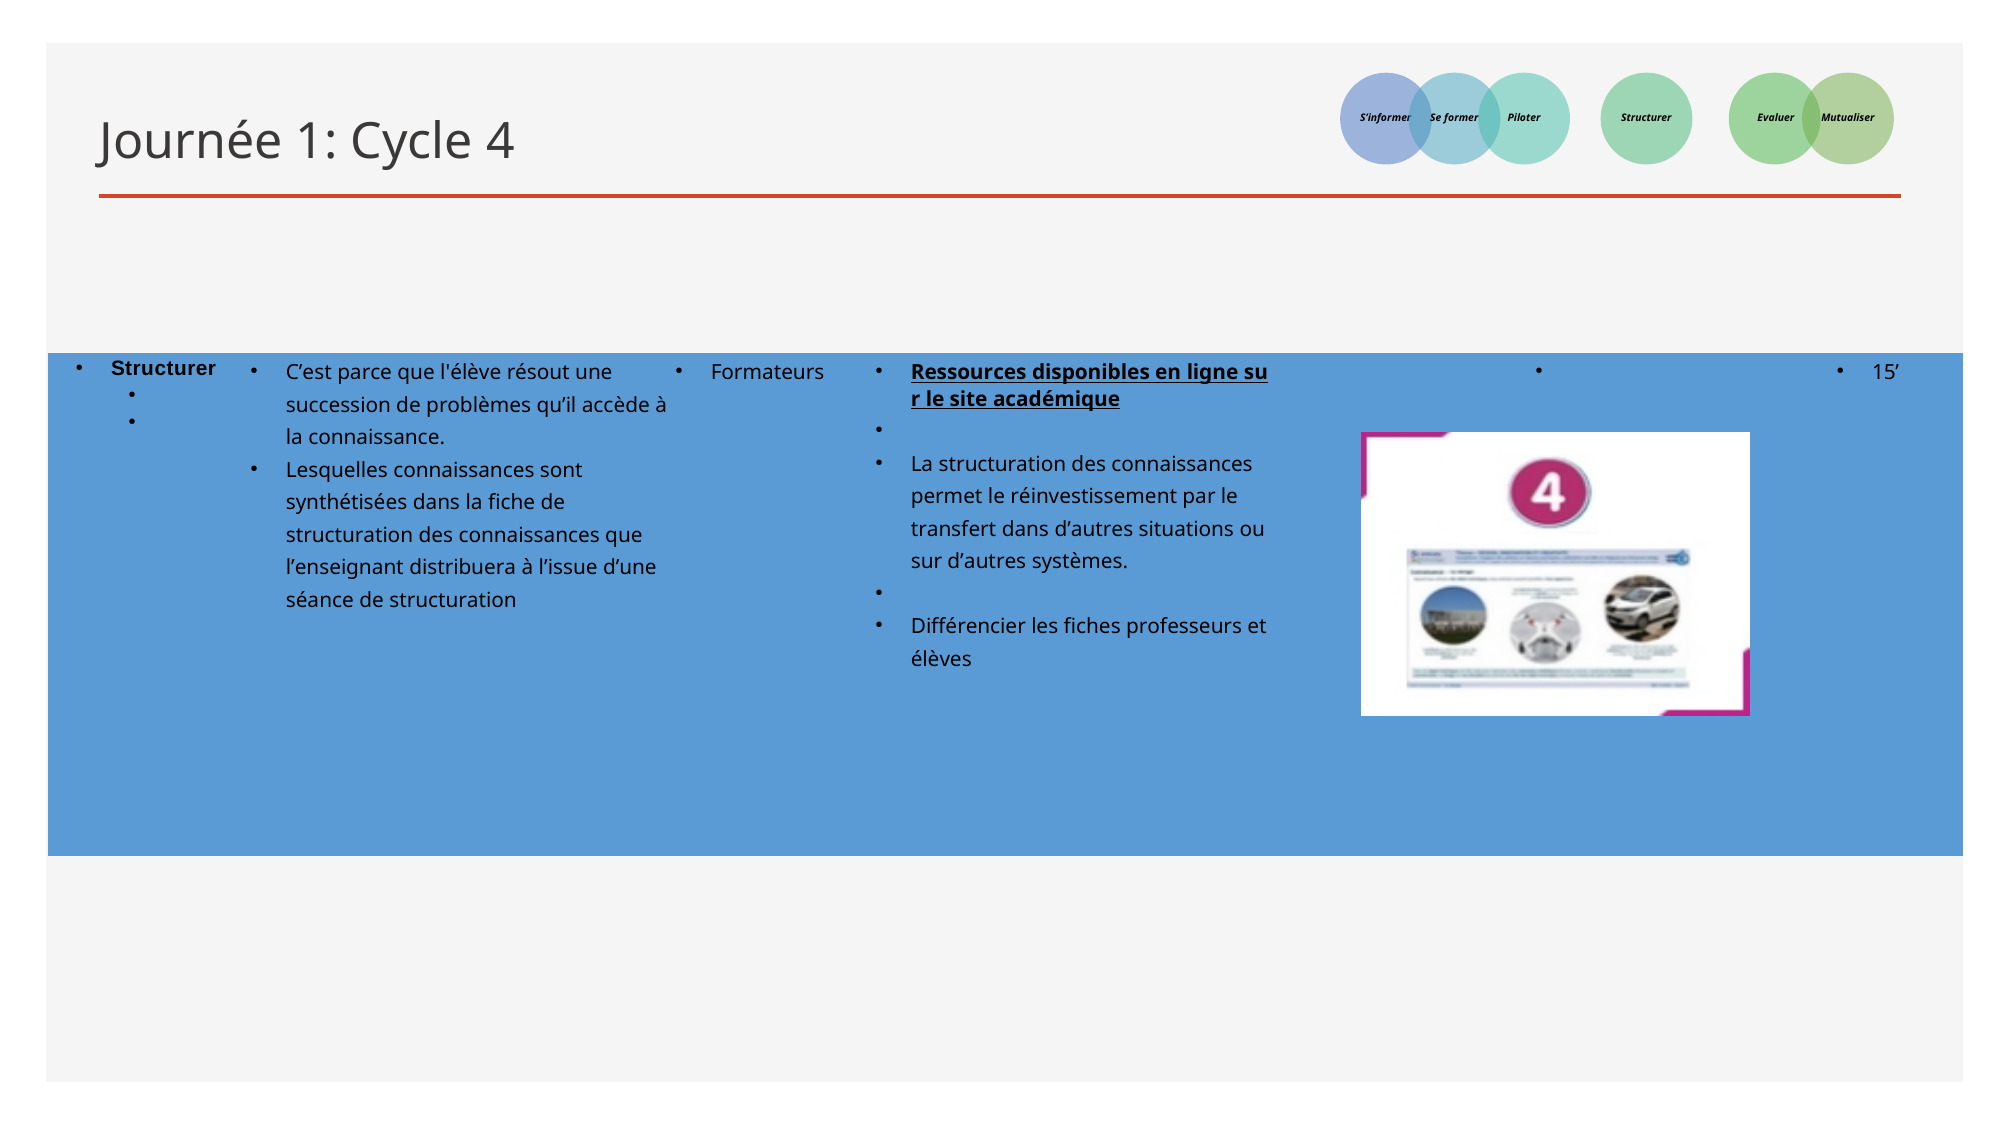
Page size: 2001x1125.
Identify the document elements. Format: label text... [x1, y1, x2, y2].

text_box Evaluer [1728, 72, 1811, 165]
table_header Formateurs [675, 353, 875, 856]
list Journée 1: Cycle 4 [84, 72, 1089, 178]
text_box Mutualiser [1802, 72, 1894, 165]
text_box S’informer [1340, 72, 1420, 165]
text_box Se former [1408, 72, 1489, 165]
text_box Piloter [1478, 72, 1570, 165]
table_header C’est parce que l'élève résout une succession de problèmes qu’il accède à la connaissance. Lesquelles connaissances sont synthétisées dans la fiche de structuration des connaissances que l’enseignant distribuera à l’issue d’une séance de structuration [250, 353, 675, 856]
table_header 15’ [1837, 353, 1963, 856]
picture [1361, 432, 1750, 716]
text_box Structurer [1600, 72, 1693, 165]
table_header Ressources disponibles en ligne sur le site académique La structuration des connaissances permet le réinvestissement par le transfert dans d’autres situations ou sur d’autres systèmes. Différencier les fiches professeurs et élèves [875, 353, 1275, 856]
table_header Structurer [48, 353, 250, 856]
table_header [1275, 353, 1837, 856]
